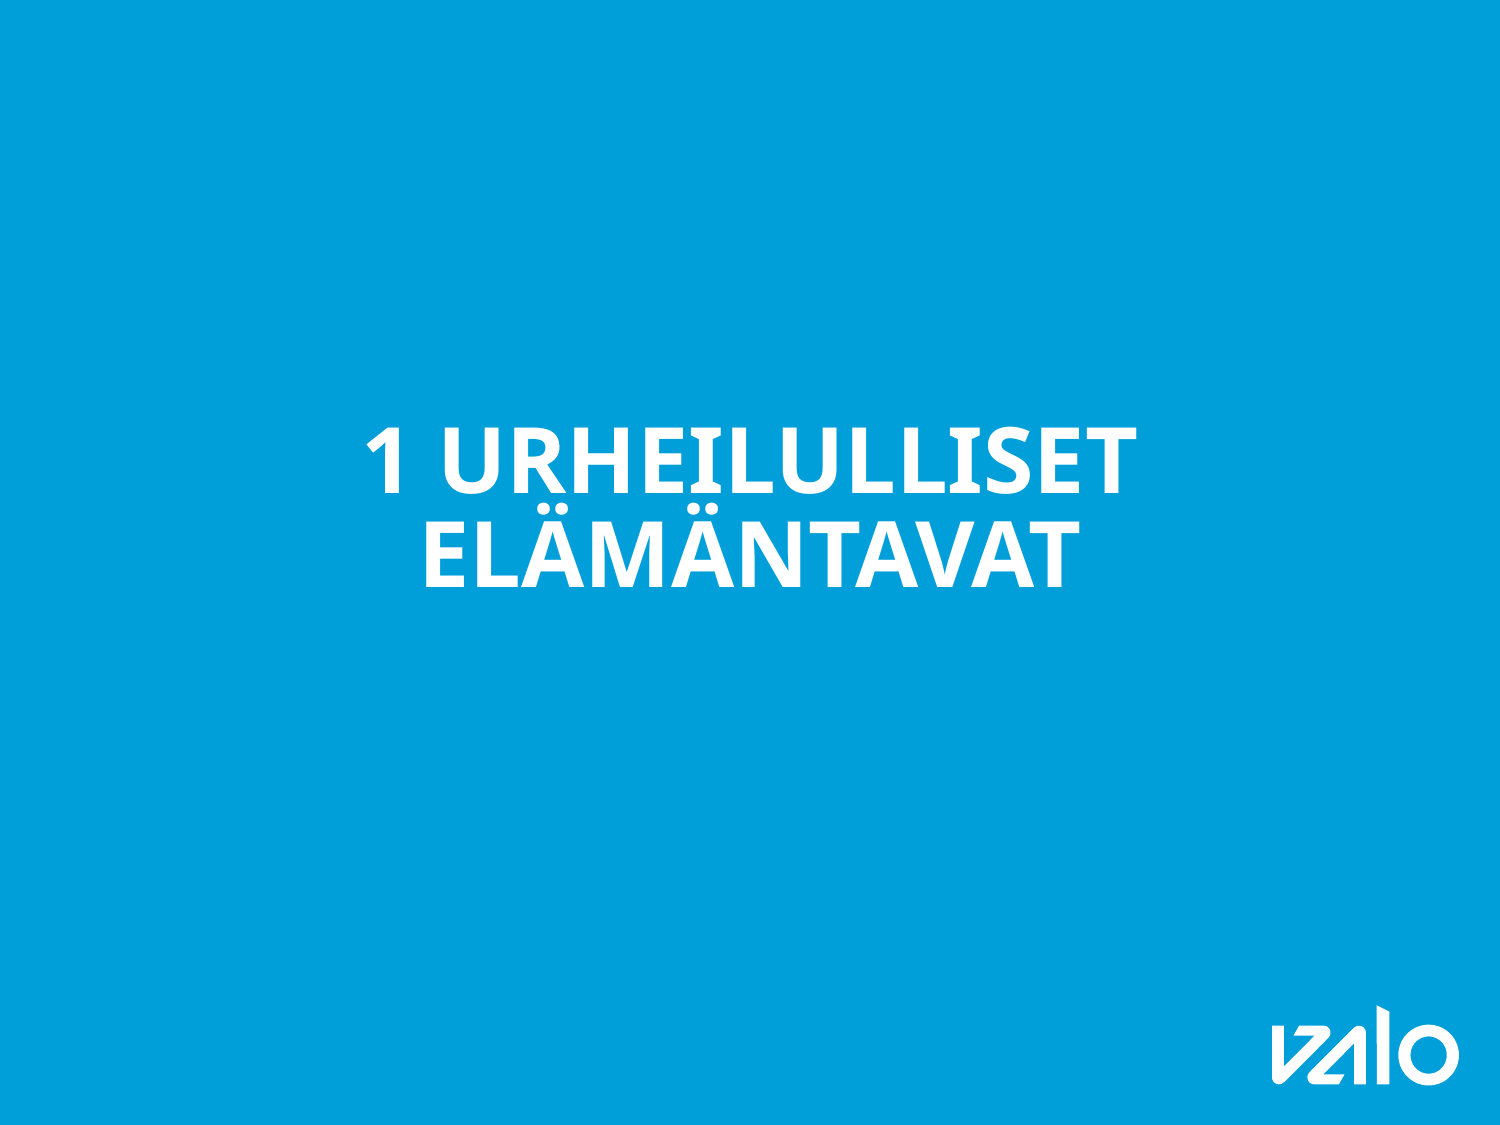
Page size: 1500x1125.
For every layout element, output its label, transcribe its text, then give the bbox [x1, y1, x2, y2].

title 1 URHEILULLISET ELÄMÄNTAVAT [112, 392, 1388, 634]
